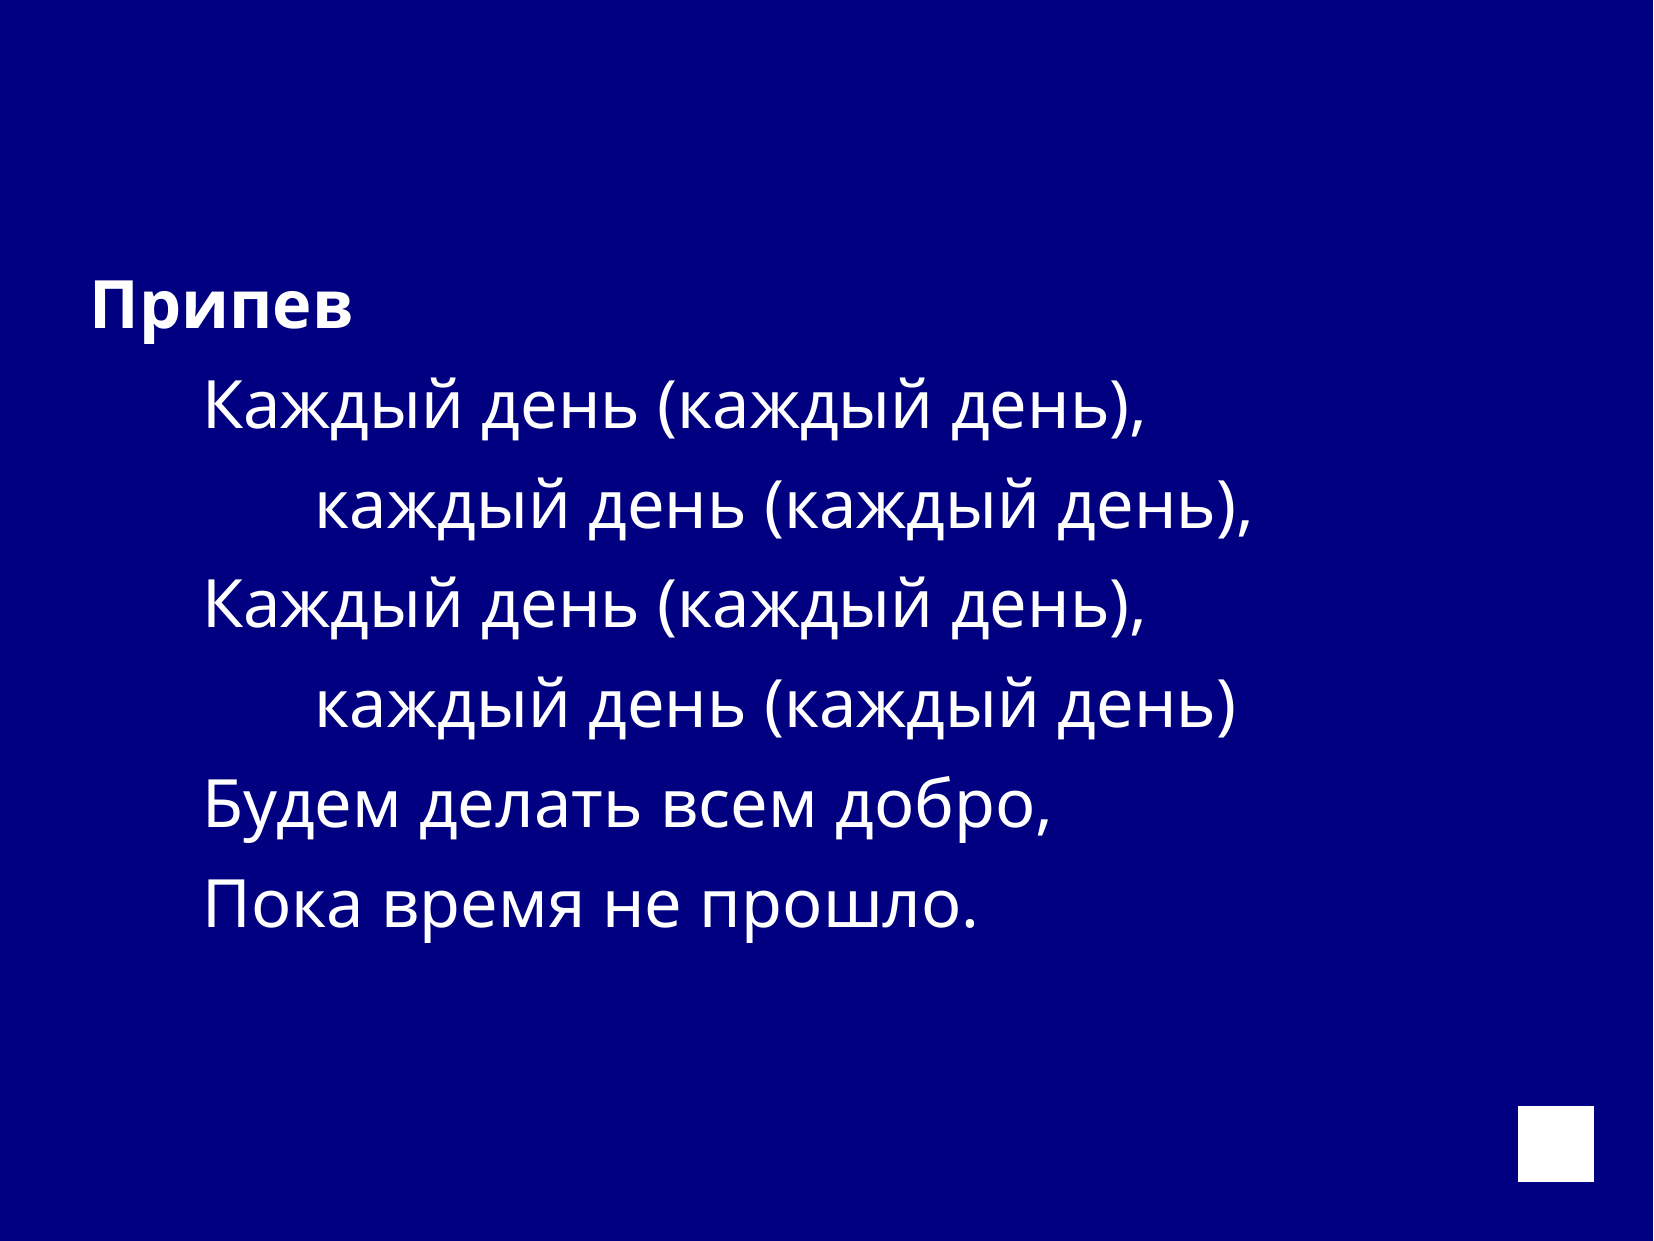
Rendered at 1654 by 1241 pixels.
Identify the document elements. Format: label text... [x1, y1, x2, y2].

text_box [1518, 1106, 1594, 1182]
text_box Припев Каждый день (каждый день), каждый день (каждый день), Каждый день (каждый день), каждый день (каждый день) Будем делать всем добро, Пока время не прошло. [75, 150, 1576, 1163]
